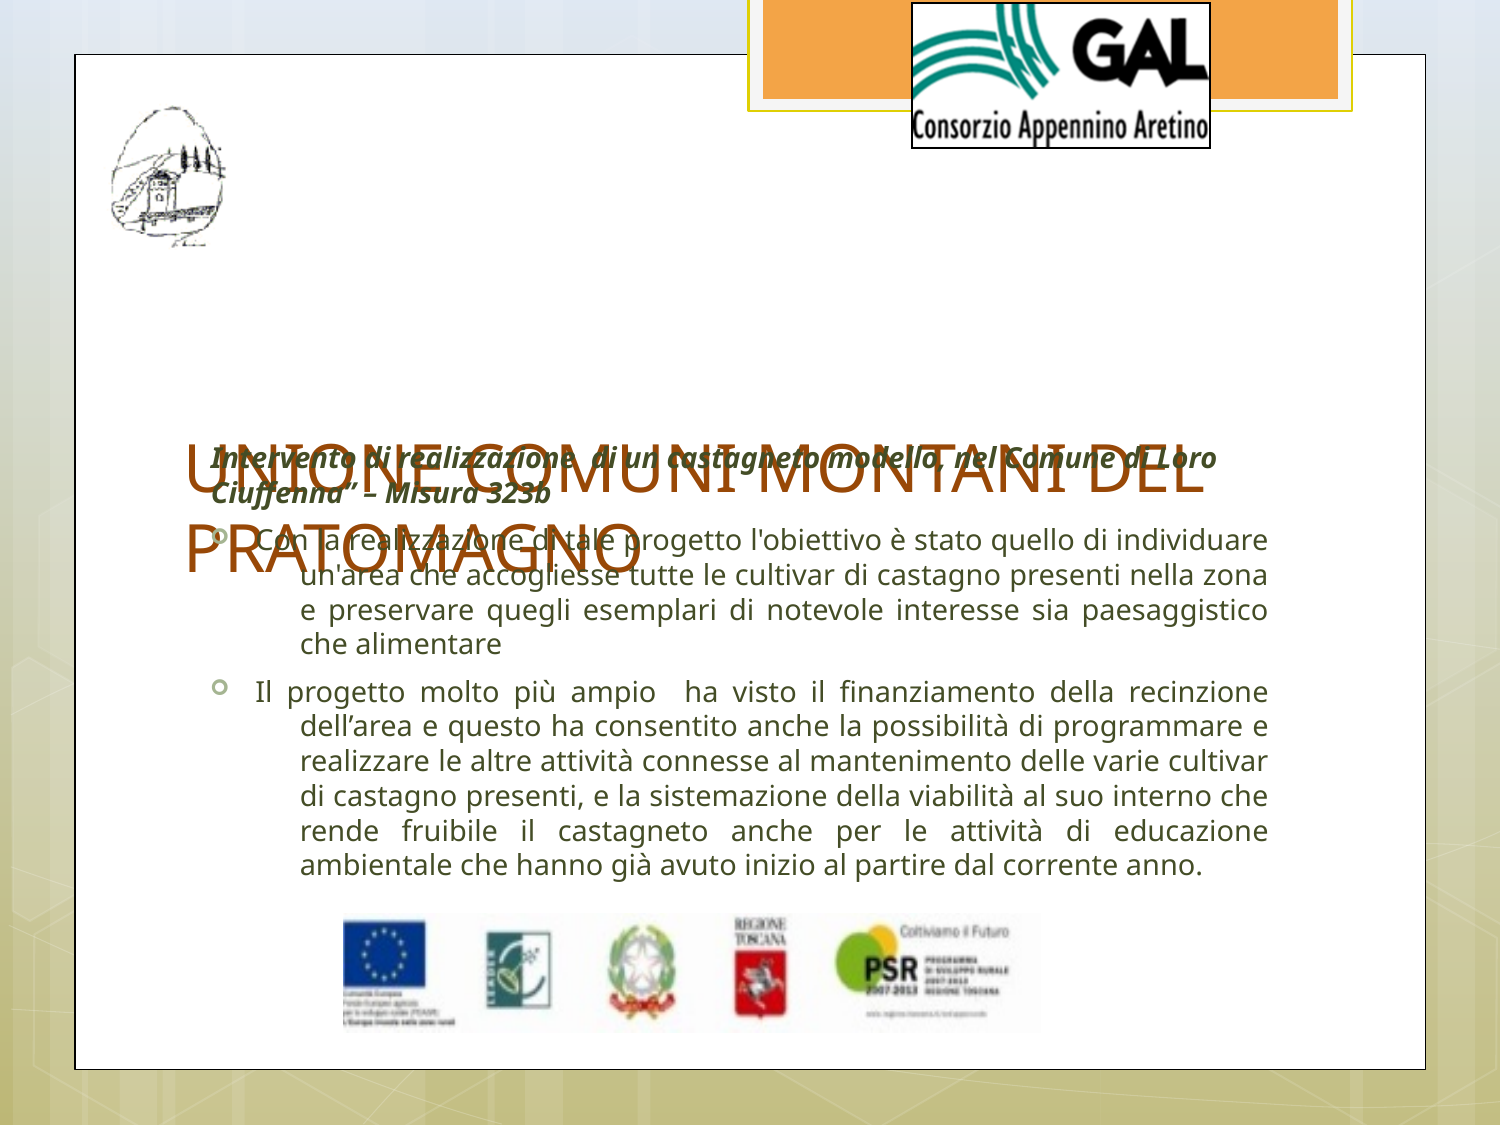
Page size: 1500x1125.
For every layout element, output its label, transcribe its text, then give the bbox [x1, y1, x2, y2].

list Intervento di realizzazione di un castagneto modello, nel Comune di Loro Ciuffenna” – Misura 323b Con la realizzazione di tale progetto l'obiettivo è stato quello di individuare un'area che accogliesse tutte le cultivar di castagno presenti nella zona e preservare quegli esemplari di notevole interesse sia paesaggistico che alimentare Il progetto molto più ampio ha visto il finanziamento della recinzione dell’area e questo ha consentito anche la possibilità di programmare e realizzare le altre attività connesse al mantenimento delle varie cultivar di castagno presenti, e la sistemazione della viabilità al suo interno che rende fruibile il castagneto anche per le attività di educazione ambientale che hanno già avuto inizio al partire dal corrente anno. [173, 432, 1286, 906]
picture [101, 101, 249, 250]
title UNIONE COMUNI MONTANI DEL PRATOMAGNO [168, 338, 1307, 500]
picture [911, 2, 1211, 149]
picture [343, 913, 1041, 1033]
